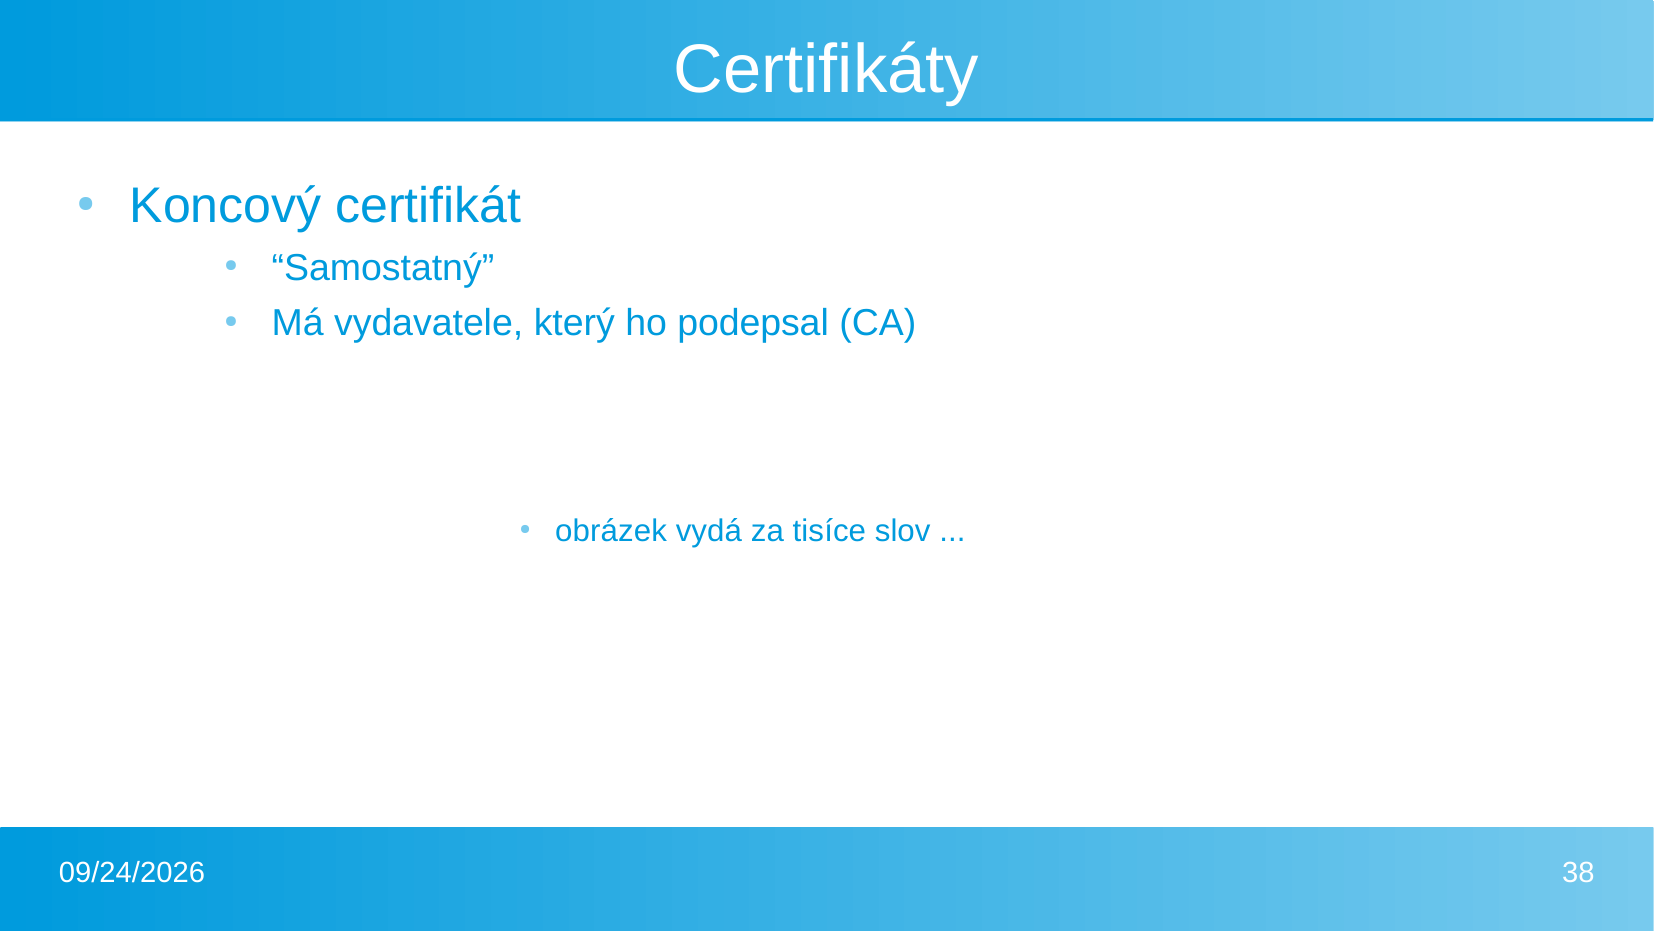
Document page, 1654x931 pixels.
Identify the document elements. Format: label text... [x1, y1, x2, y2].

title Certifikáty [59, 29, 1595, 108]
list Koncový certifikát “Samostatný” Má vydavatele, který ho podepsal (CA) obrázek vydá za tisíce slov ... [59, 177, 1595, 768]
